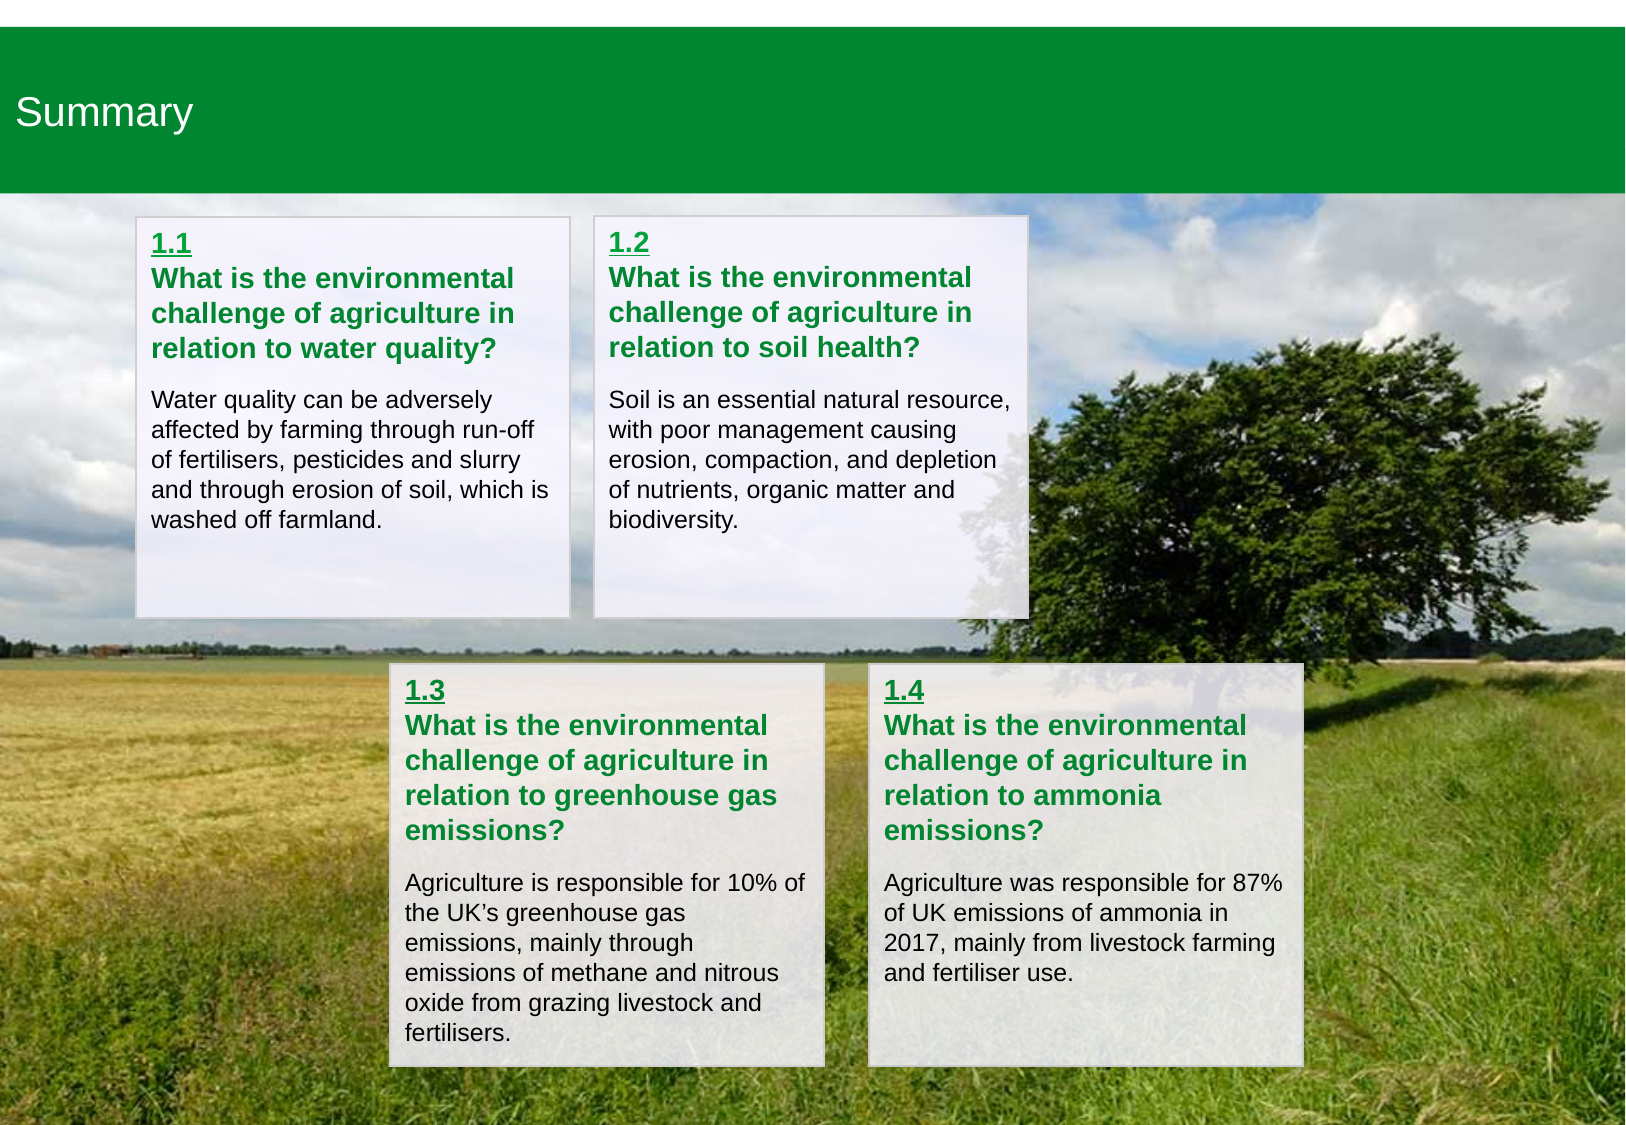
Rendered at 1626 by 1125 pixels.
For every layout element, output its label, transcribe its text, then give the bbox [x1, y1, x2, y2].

picture [0, 194, 1625, 1125]
text_box 1.4 What is the environmental challenge of agriculture in relation to ammonia emissions? Agriculture was responsible for 87% of UK emissions of ammonia in 2017, mainly from livestock farming and fertiliser use. [869, 664, 1303, 1066]
text_box Summary [0, 26, 1625, 194]
text_box 1.1 What is the environmental challenge of agriculture in relation to water quality? Water quality can be adversely affected by farming through run-off of fertilisers, pesticides and slurry and through erosion of soil, which is washed off farmland. [136, 217, 570, 618]
text_box 1.2 What is the environmental challenge of agriculture in relation to soil health? Soil is an essential natural resource, with poor management causing erosion, compaction, and depletion of nutrients, organic matter and biodiversity. [594, 216, 1028, 618]
text_box 1.3 What is the environmental challenge of agriculture in relation to greenhouse gas emissions? Agriculture is responsible for 10% of the UK’s greenhouse gas emissions, mainly through emissions of methane and nitrous oxide from grazing livestock and fertilisers. [390, 664, 824, 1066]
